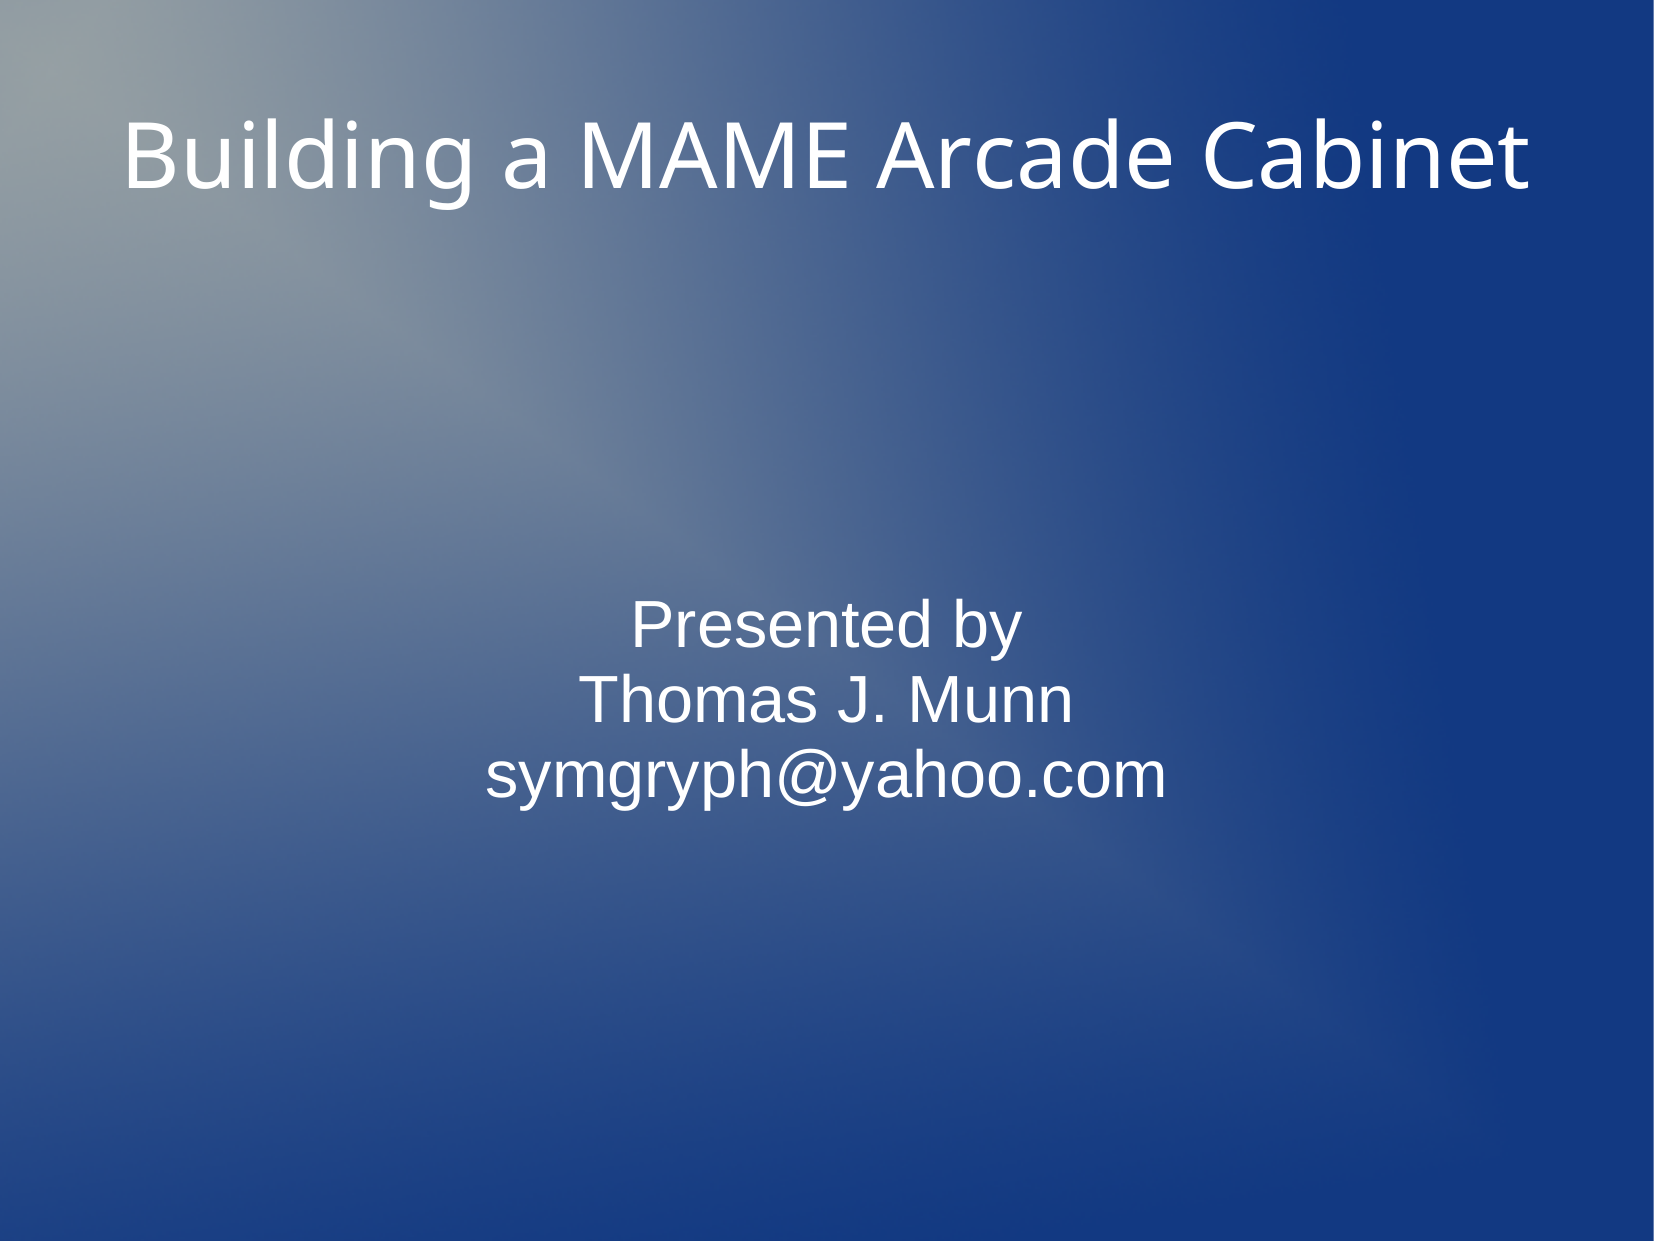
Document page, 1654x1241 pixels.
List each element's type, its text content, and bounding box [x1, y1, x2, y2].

picture [0, 0, 1654, 1241]
subtitle Presented by Thomas J. Munn symgryph@yahoo.com [82, 290, 1571, 1109]
title Building a MAME Arcade Cabinet [82, 49, 1571, 257]
